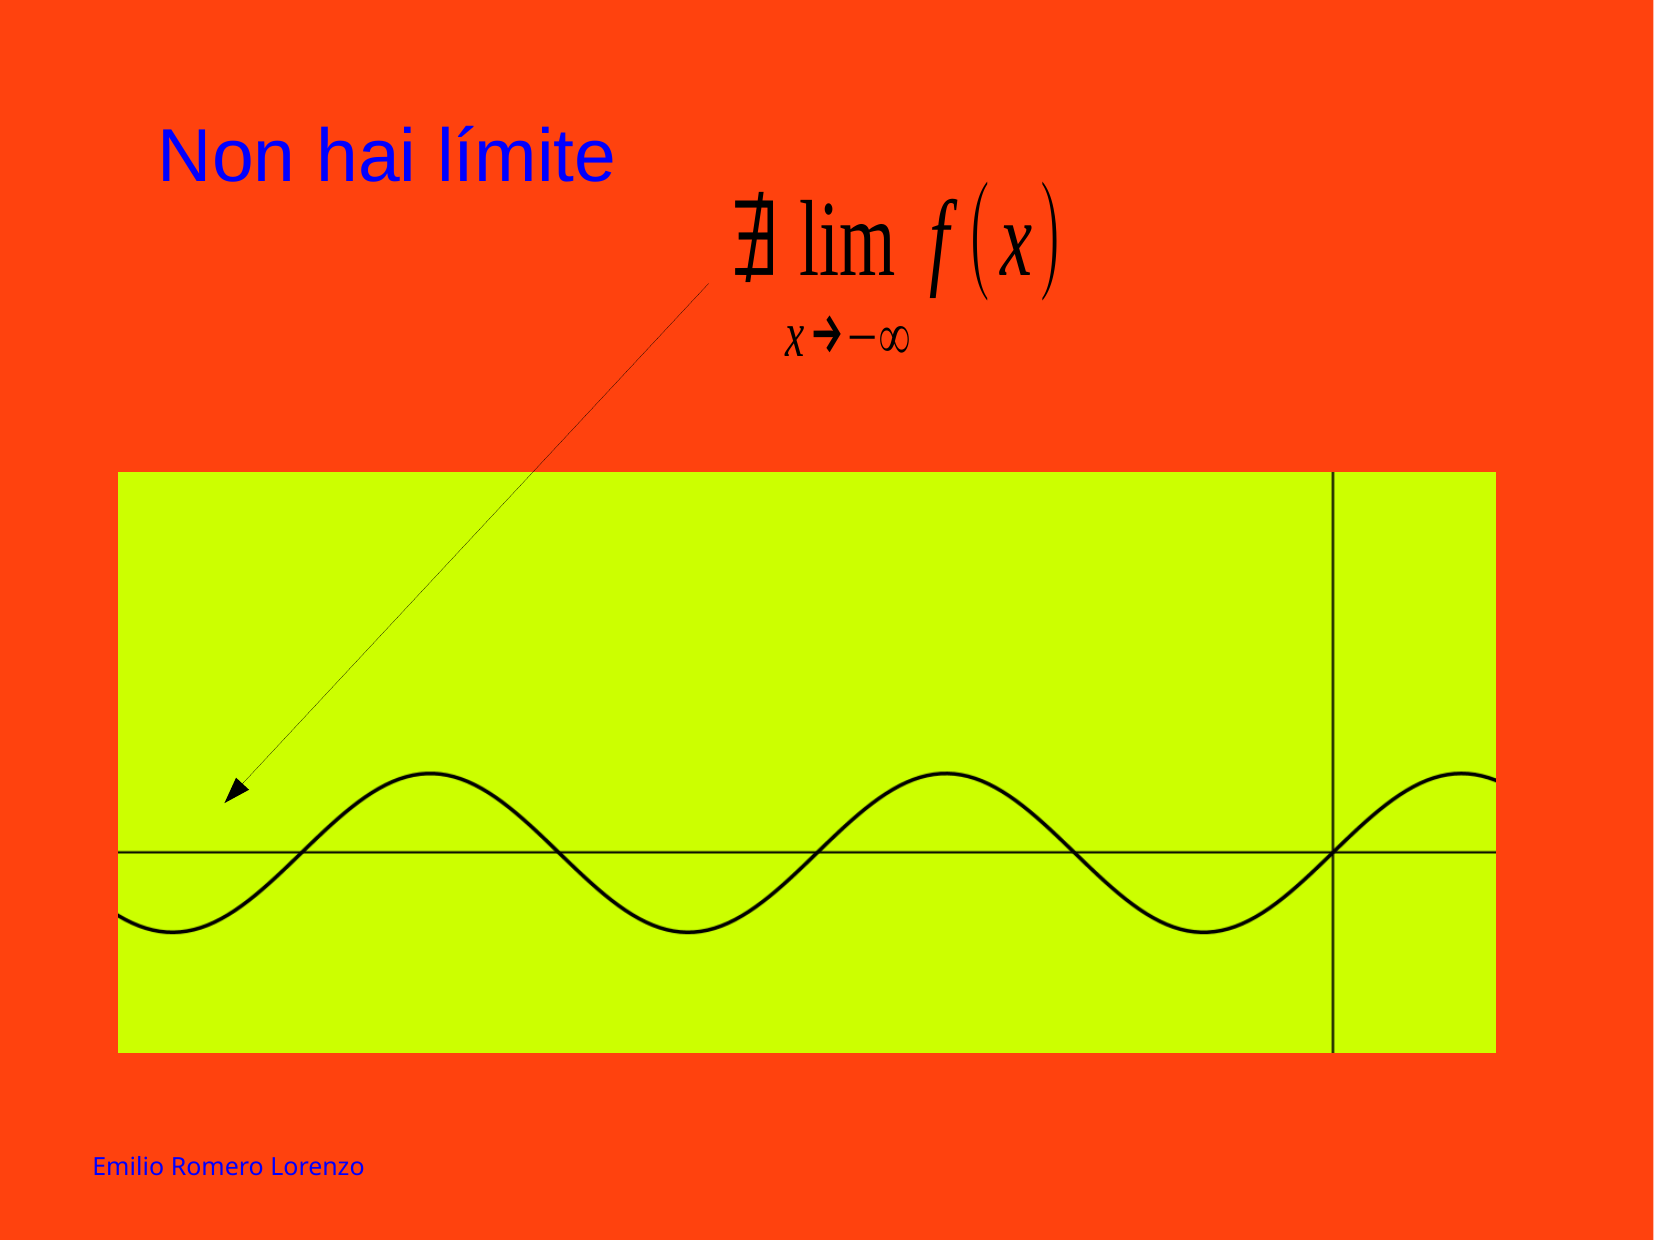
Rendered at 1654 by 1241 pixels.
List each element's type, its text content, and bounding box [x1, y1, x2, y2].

chart [720, 177, 1074, 373]
picture [118, 472, 1496, 1053]
text_box Emilio Romero Lorenzo [69, 1133, 379, 1205]
text_box Non hai límite [143, 106, 632, 206]
